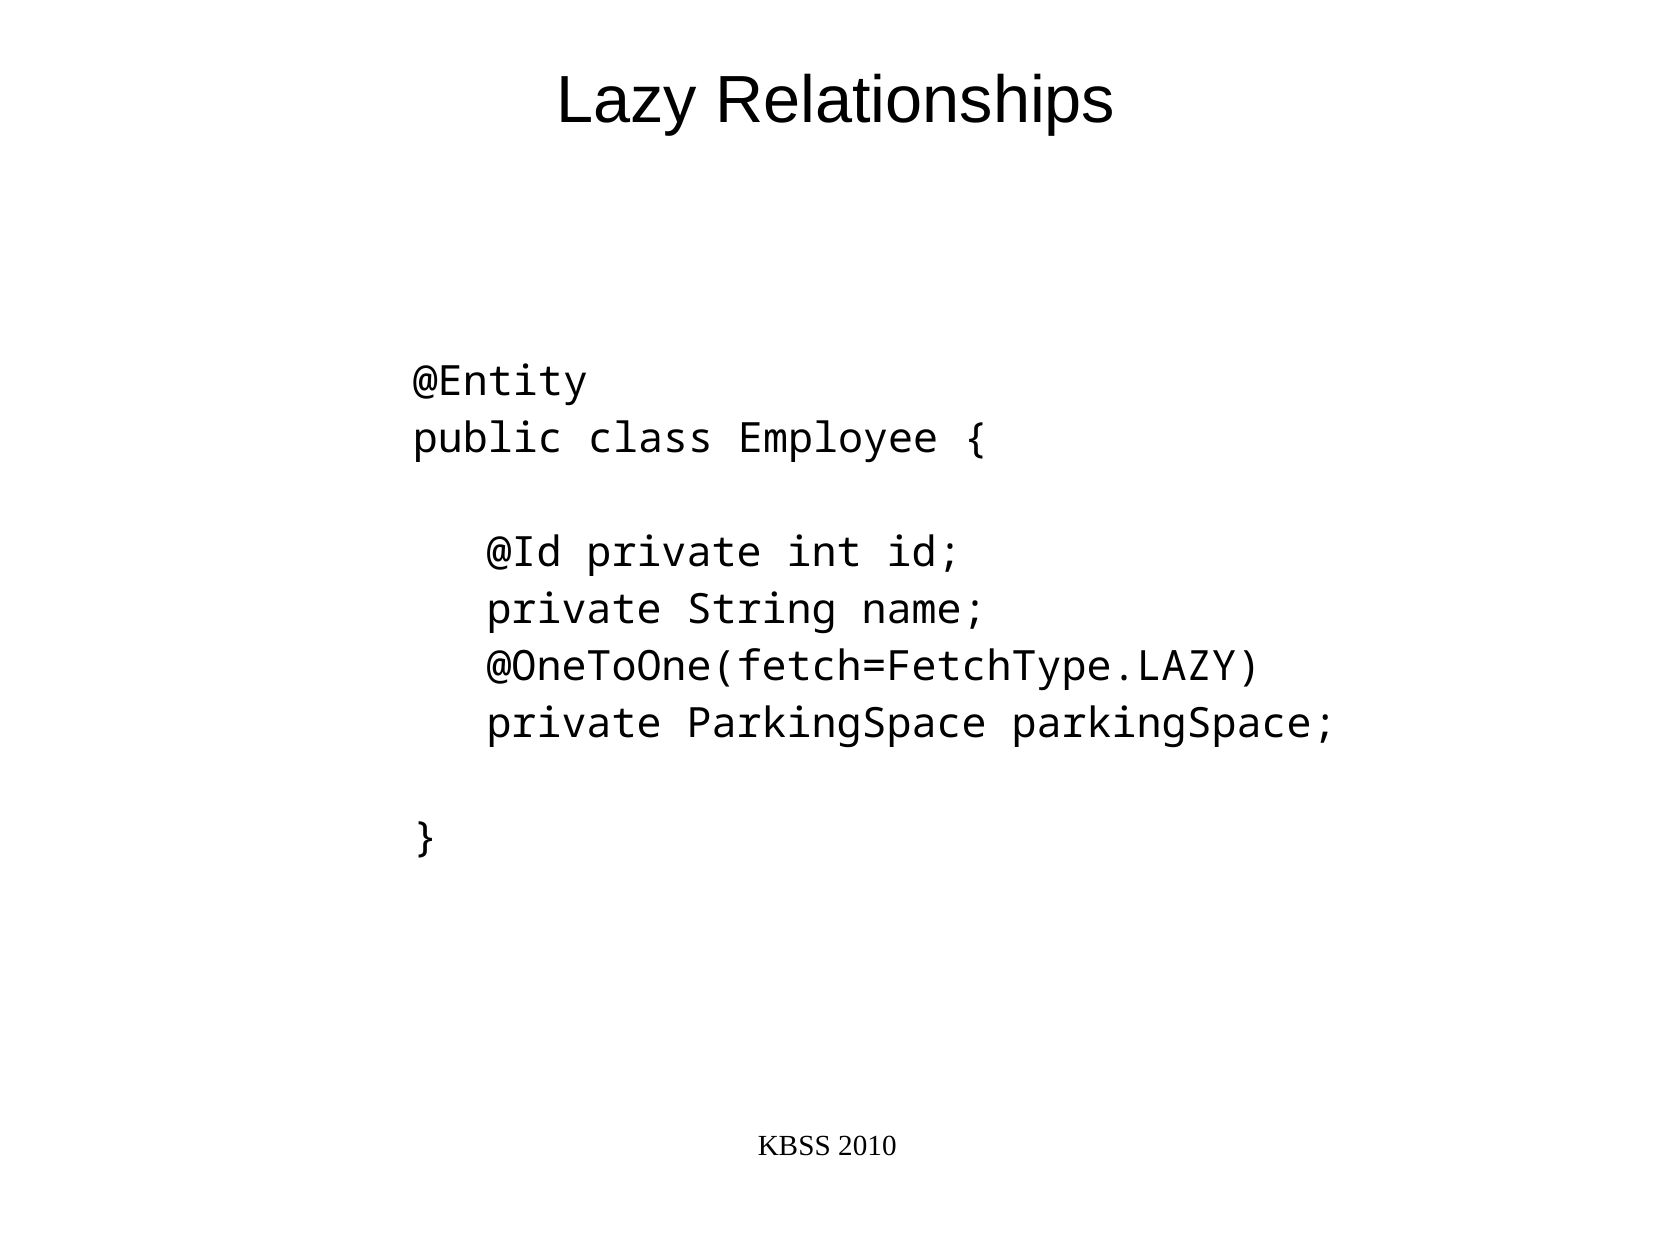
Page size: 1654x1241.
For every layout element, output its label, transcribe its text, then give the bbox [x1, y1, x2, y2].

text_box @Entity public class Employee { @Id private int id; private String name; @OneToOne(fetch=FetchType.LAZY) private ParkingSpace parkingSpace; } [398, 343, 1206, 861]
title Lazy Relationships [82, 3, 1571, 196]
